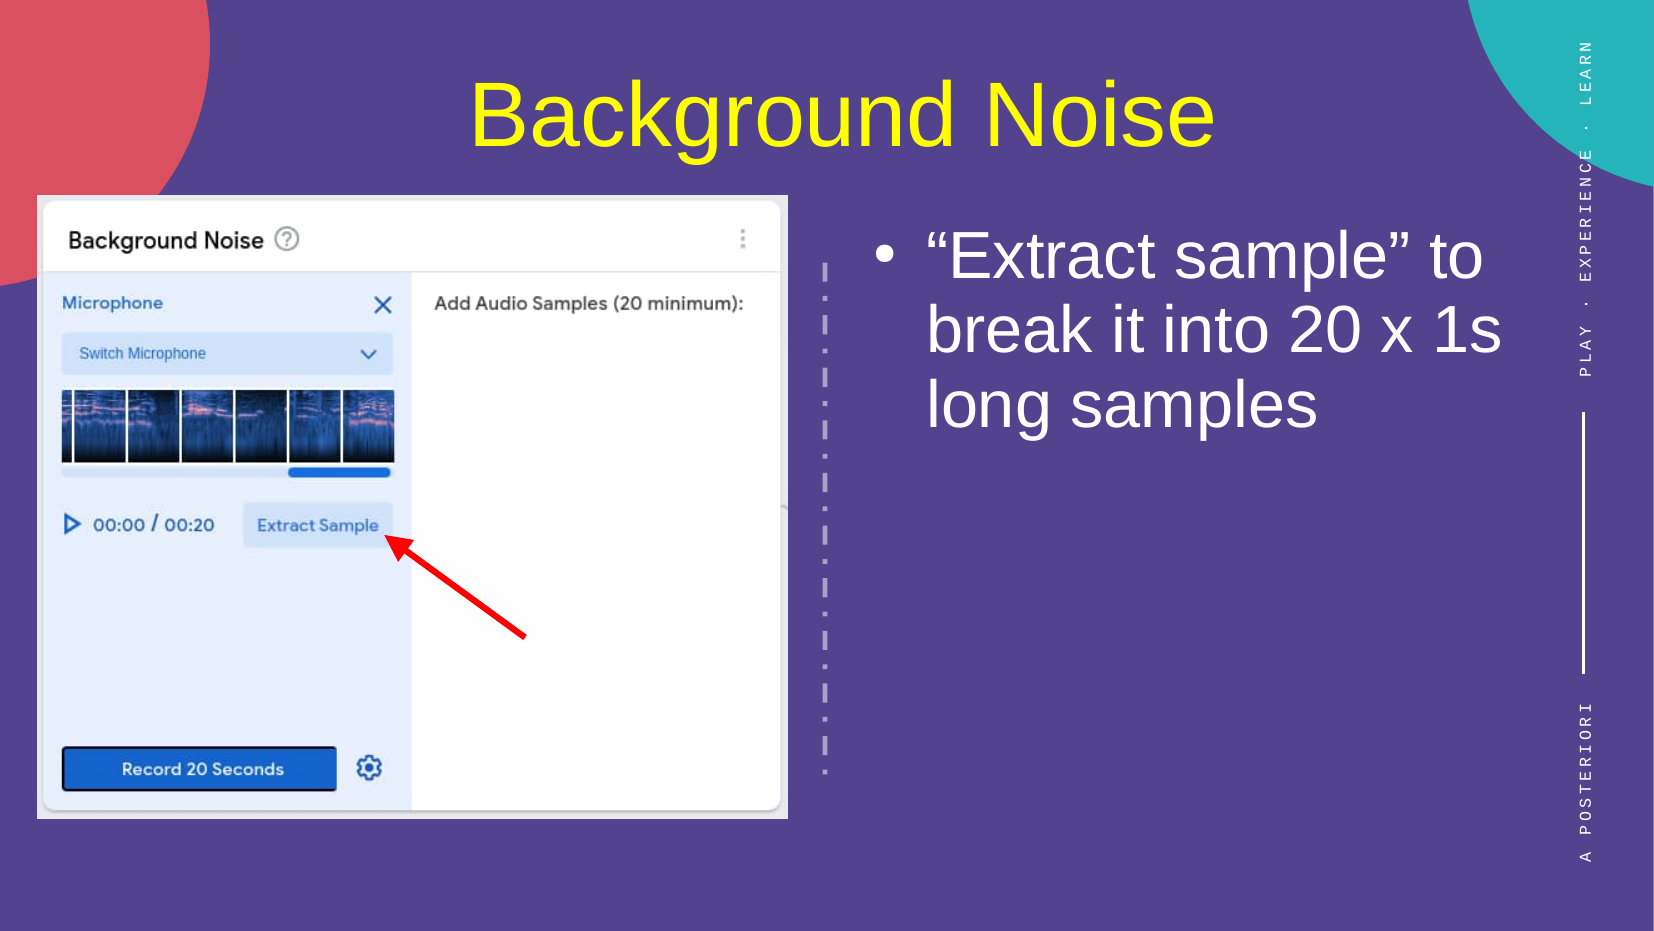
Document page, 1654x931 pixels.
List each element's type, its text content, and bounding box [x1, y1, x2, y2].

list “Extract sample” to break it into 20 x 1s long samples [855, 217, 1544, 826]
picture [37, 195, 788, 819]
title Background Noise [187, 37, 1501, 193]
